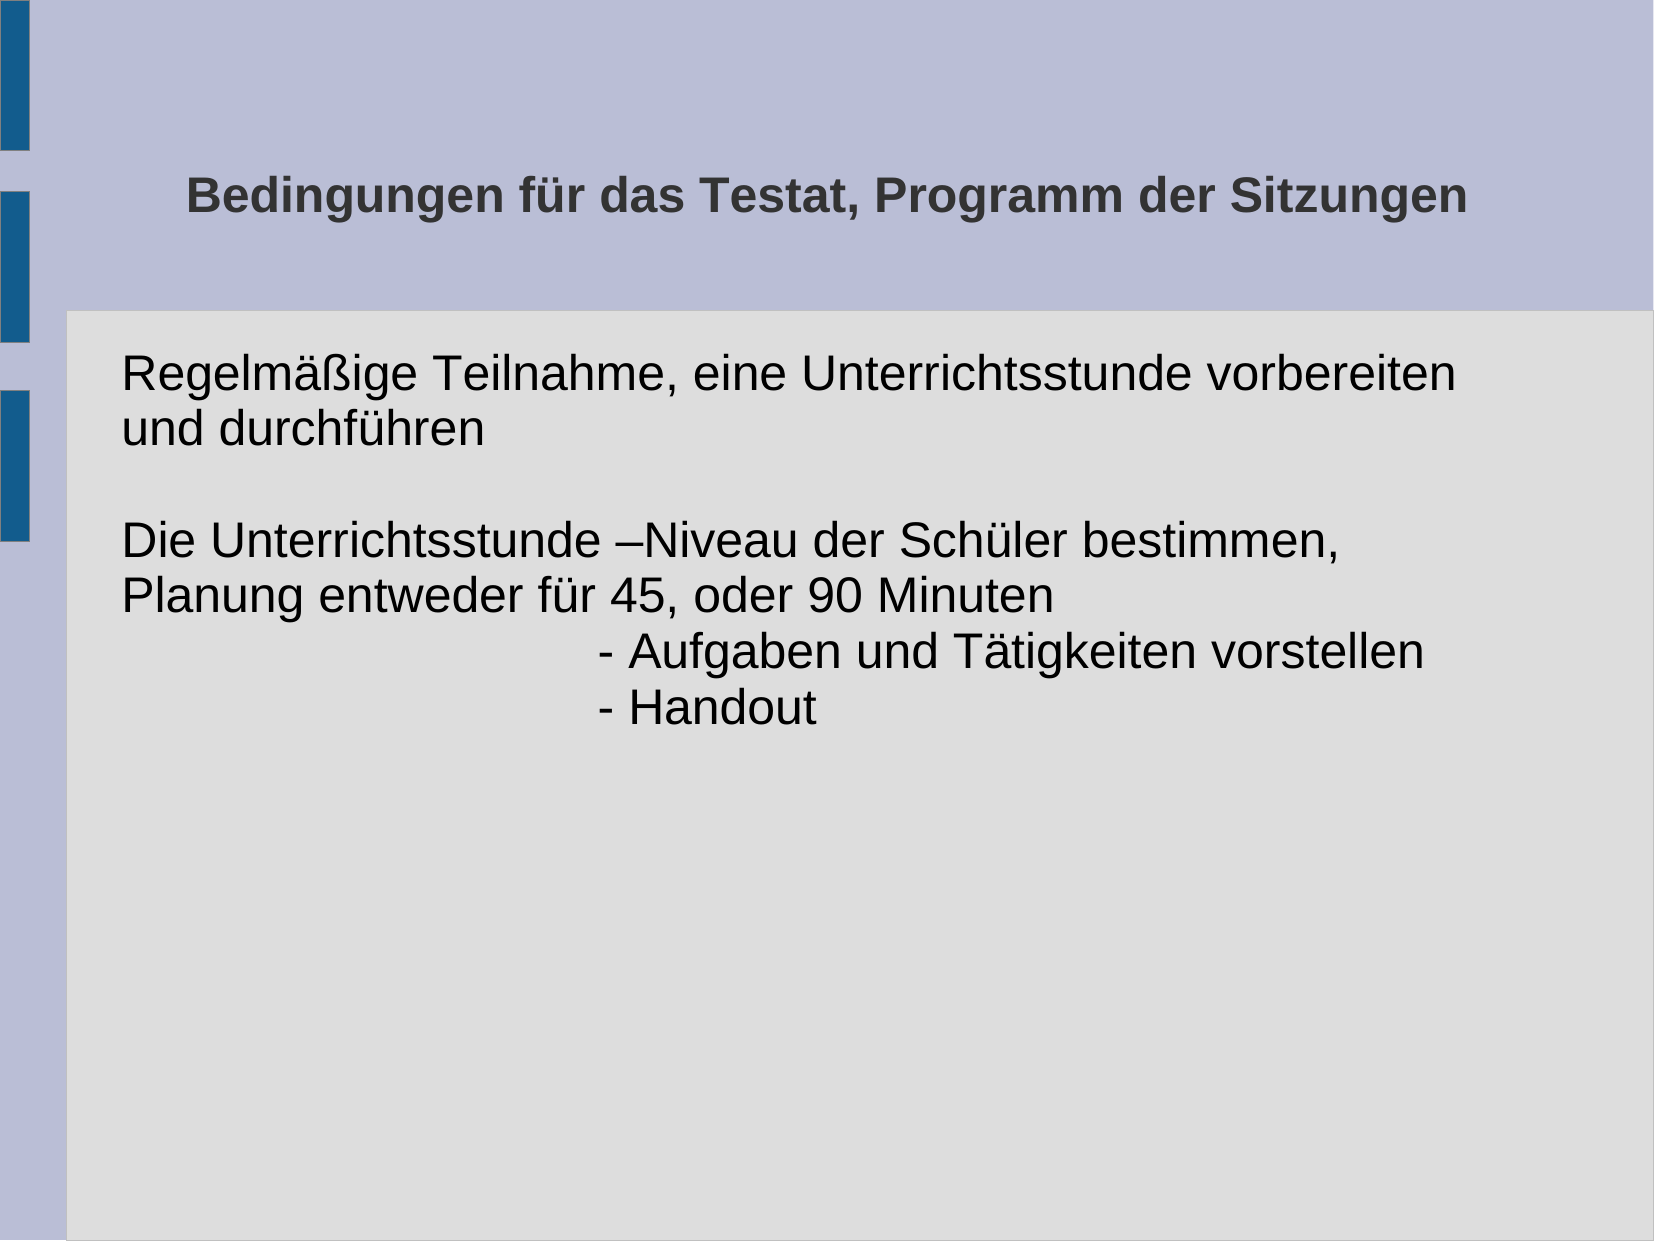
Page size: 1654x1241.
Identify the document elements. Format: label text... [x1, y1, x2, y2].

list Regelmäßige Teilnahme, eine Unterrichtsstunde vorbereiten und durchführen Die Unterrichtsstunde –Niveau der Schüler bestimmen, Planung entweder für 45, oder 90 Minuten - Aufgaben und Tätigkeiten vorstellen - Handout [121, 344, 1534, 1127]
title Bedingungen für das Testat, Programm der Sitzungen [121, 91, 1534, 299]
